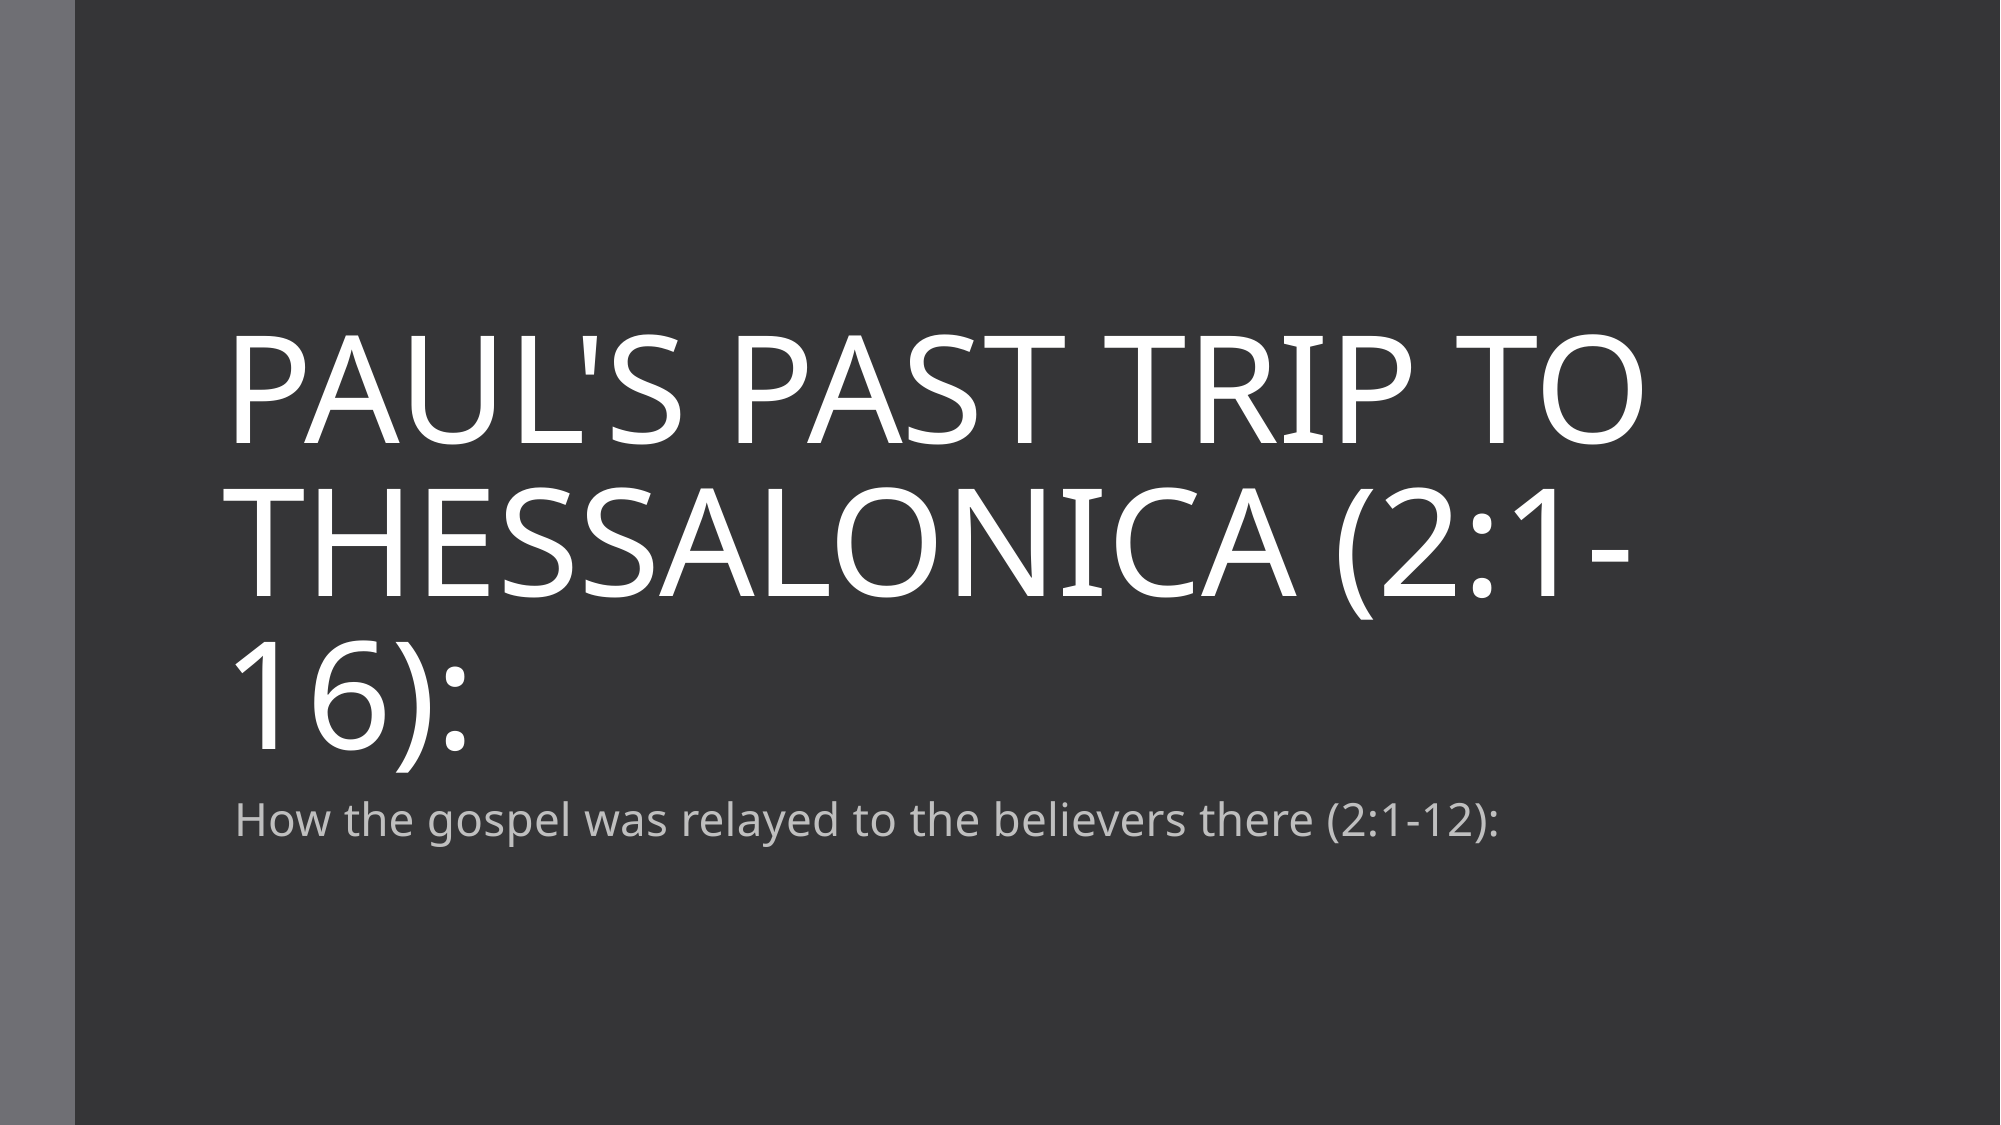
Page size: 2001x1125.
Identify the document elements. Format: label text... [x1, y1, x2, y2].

title PAUL'S PAST TRIP TO THESSALONICA (2:1-16): [206, 124, 1752, 787]
subtitle How the gospel was relayed to the believers there (2:1-12): [206, 787, 1752, 1066]
